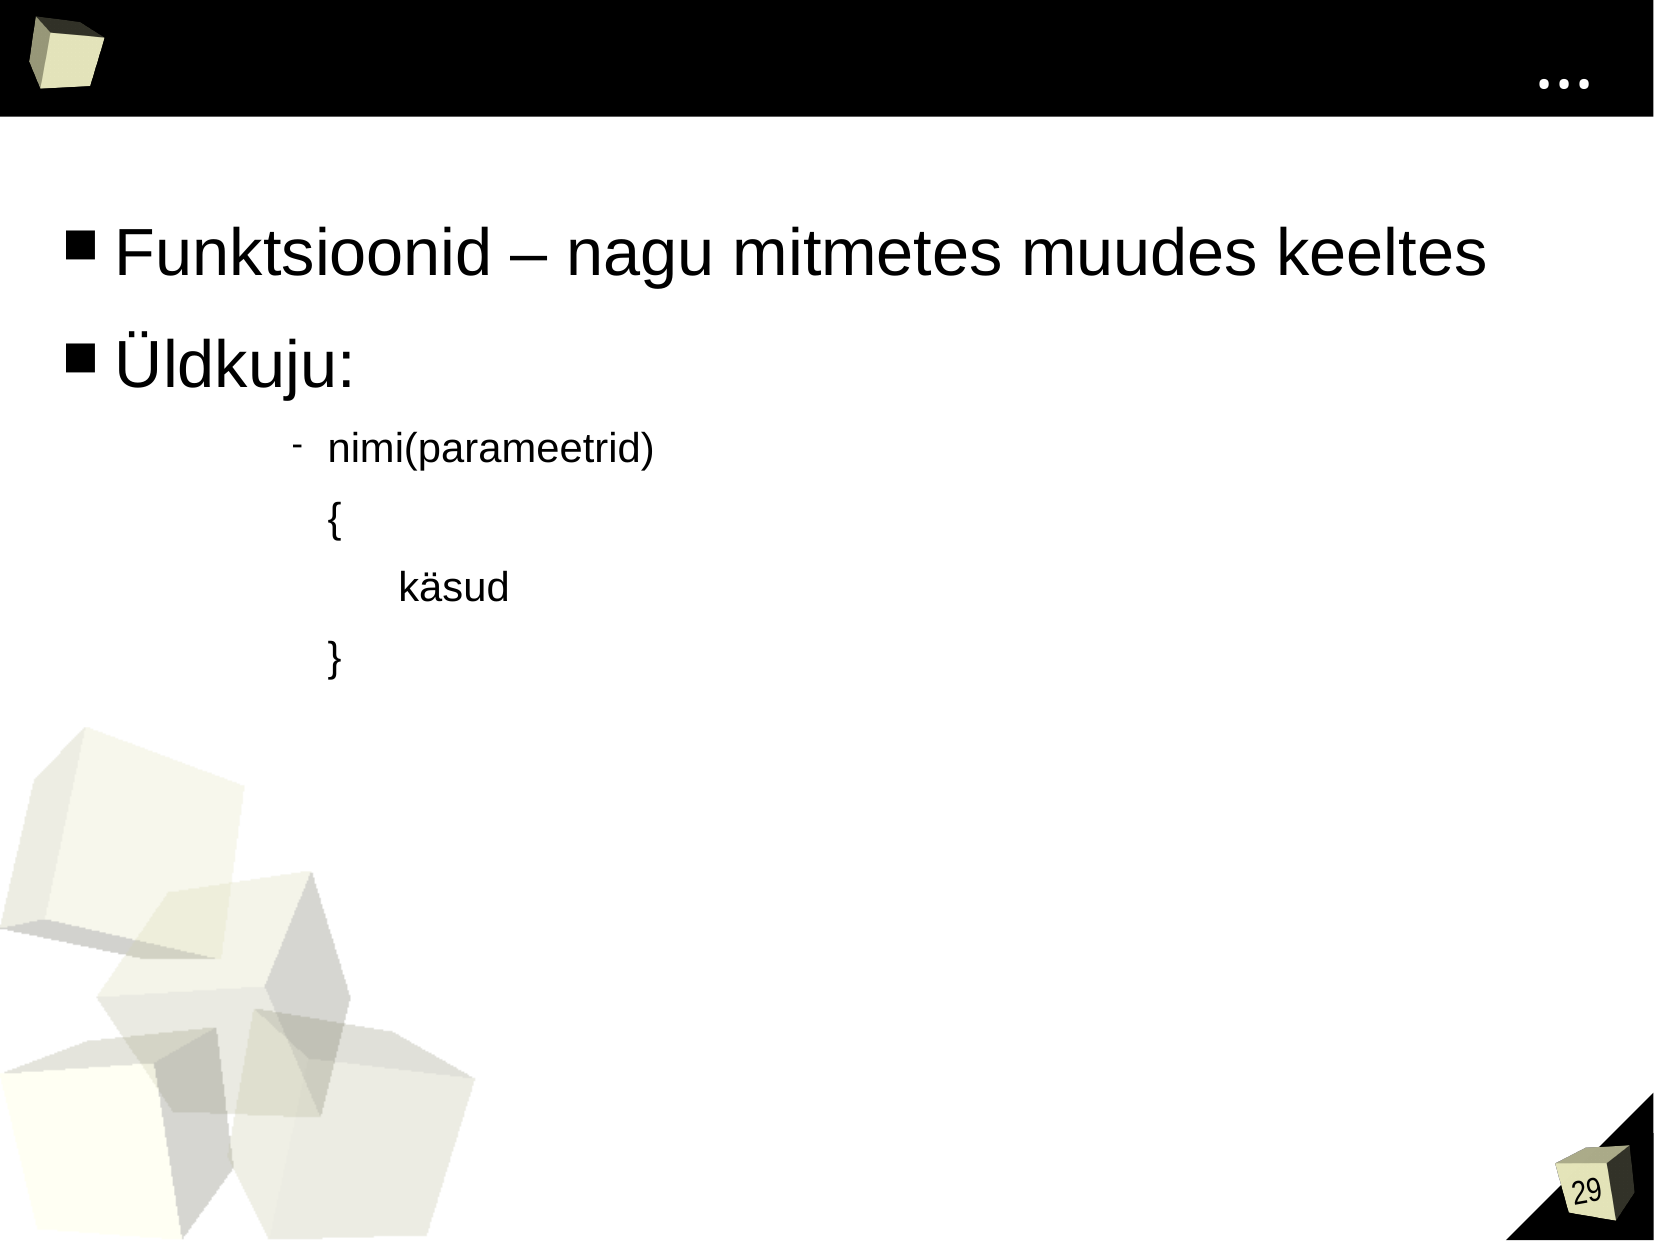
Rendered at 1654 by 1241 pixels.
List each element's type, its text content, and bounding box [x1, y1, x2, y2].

title ... [118, 0, 1595, 119]
list Funktsioonid – nagu mitmetes muudes keeltes Üldkuju: nimi(parameetrid) { käsud } [44, 177, 1611, 1214]
picture [0, 726, 477, 1241]
